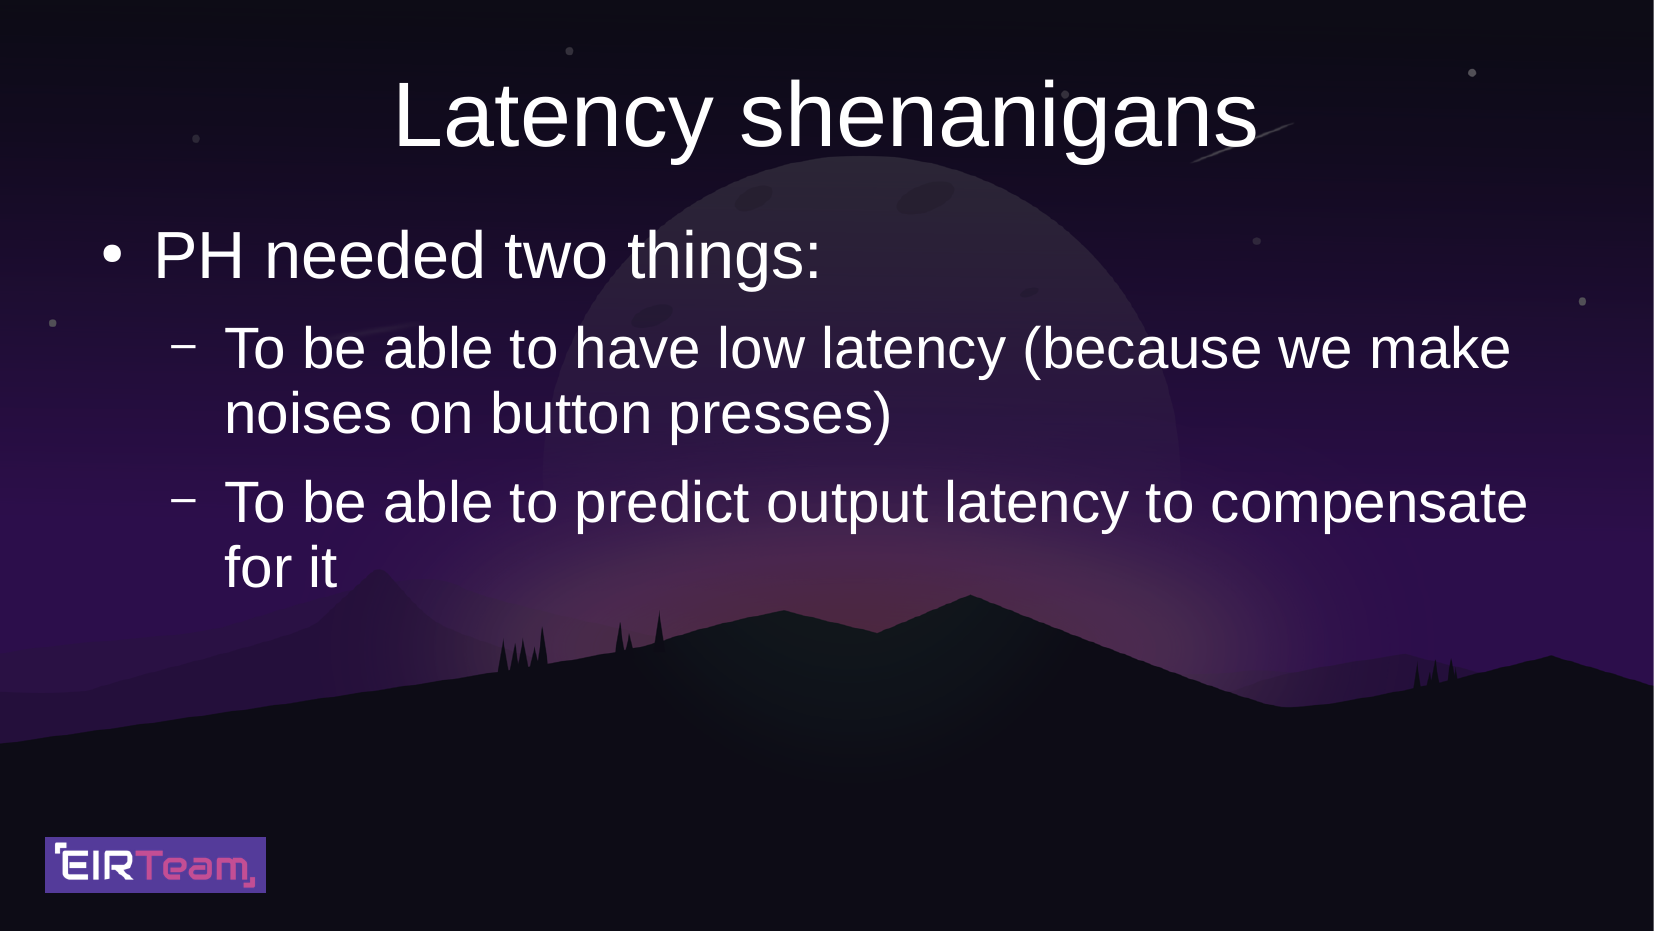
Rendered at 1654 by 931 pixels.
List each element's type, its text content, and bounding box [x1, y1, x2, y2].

title Latency shenanigans [82, 37, 1571, 193]
picture [0, 0, 1654, 931]
list PH needed two things: To be able to have low latency (because we make noises on button presses) To be able to predict output latency to compensate for it [82, 217, 1571, 758]
